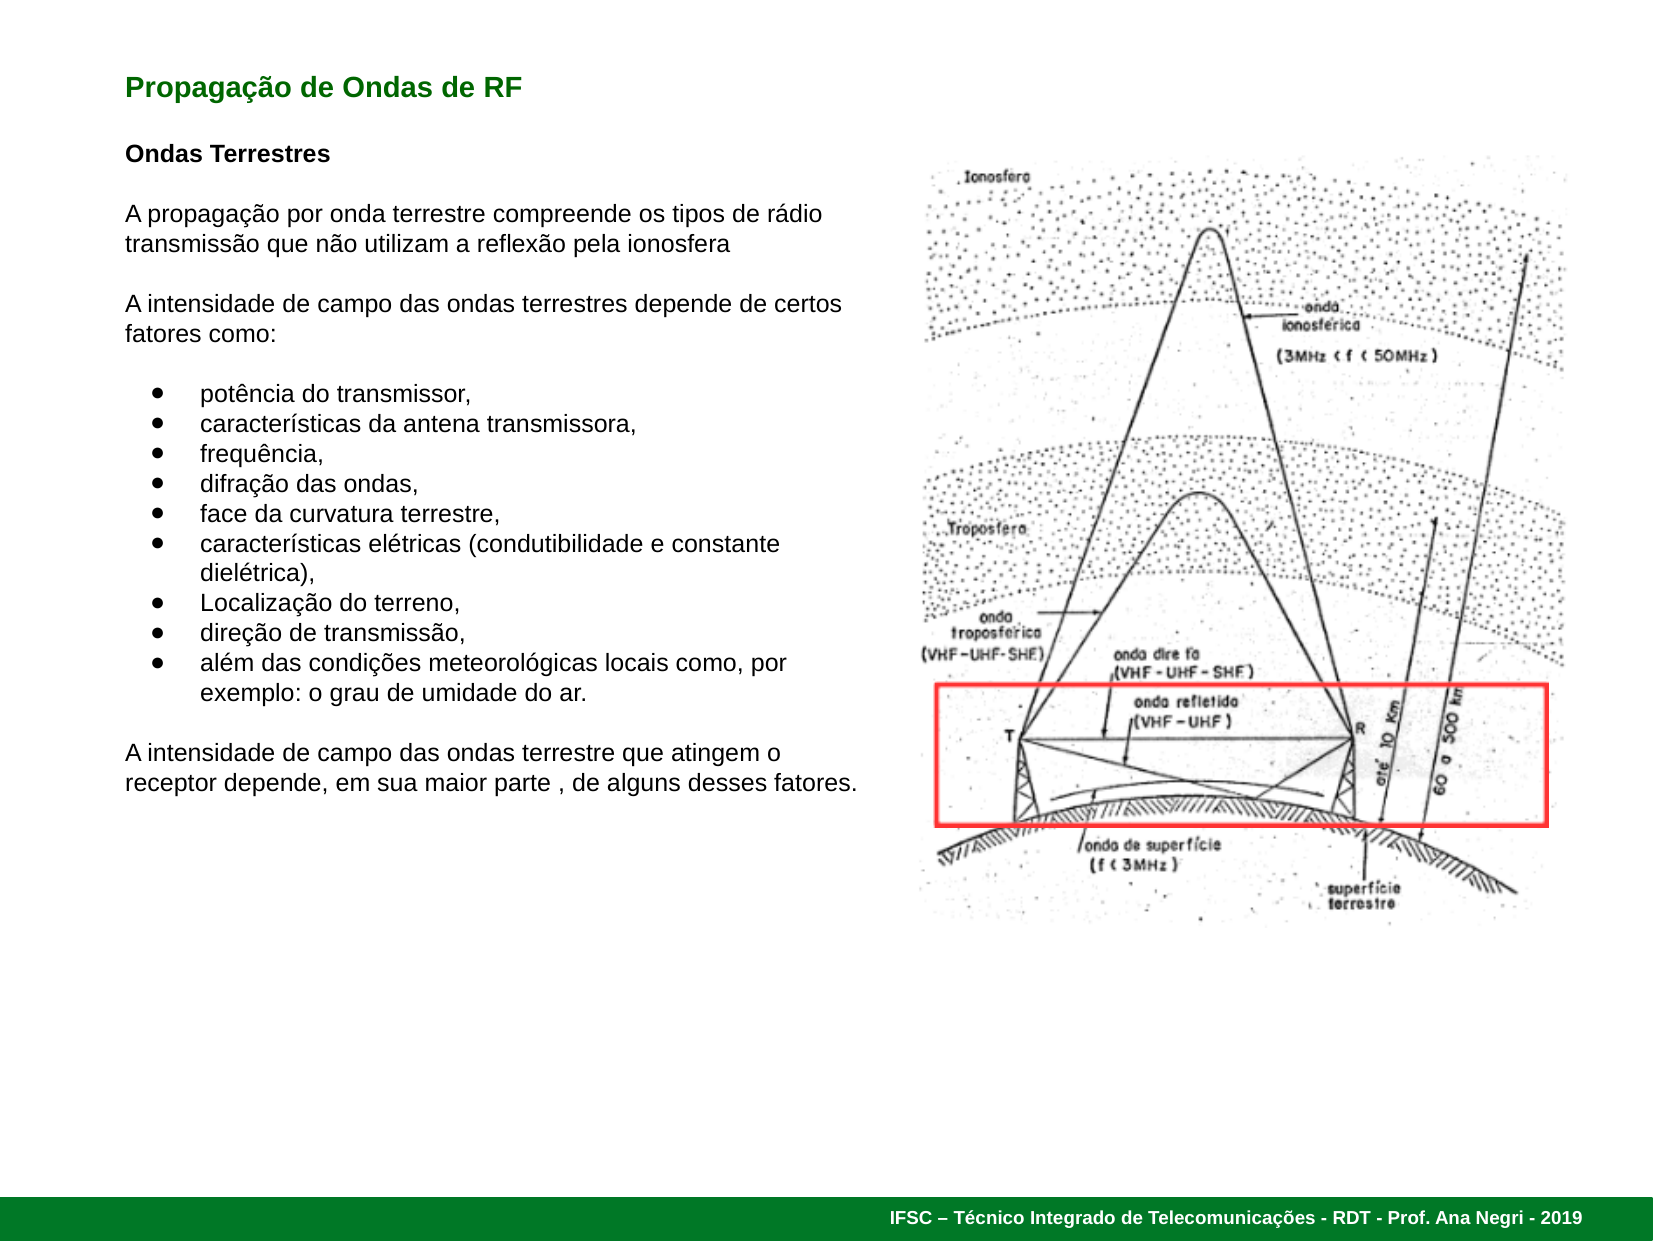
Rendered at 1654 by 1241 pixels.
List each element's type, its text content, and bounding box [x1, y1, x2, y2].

text_box Propagação de Ondas de RF Ondas Terrestres A propagação por onda terrestre compreende os tipos de rádio transmissão que não utilizam a reflexão pela ionosfera A intensidade de campo das ondas terrestres depende de certos fatores como: potência do transmissor, características da antena transmissora, frequência, difração das ondas, face da curvatura terrestre, características elétricas (condutibilidade e constante dielétrica), Localização do terreno, direção de transmissão, além das condições meteorológicas locais como, por exemplo: o grau de umidade do ar. A intensidade de campo das ondas terrestre que atingem o receptor depende, em sua maior parte , de alguns desses fatores. [110, 60, 876, 959]
text_box [0, 1197, 1653, 1241]
picture [911, 154, 1571, 928]
text_box IFSC – Técnico Integrado de Telecomunicações - RDT - Prof. Ana Negri - 2019 [875, 1197, 1653, 1236]
